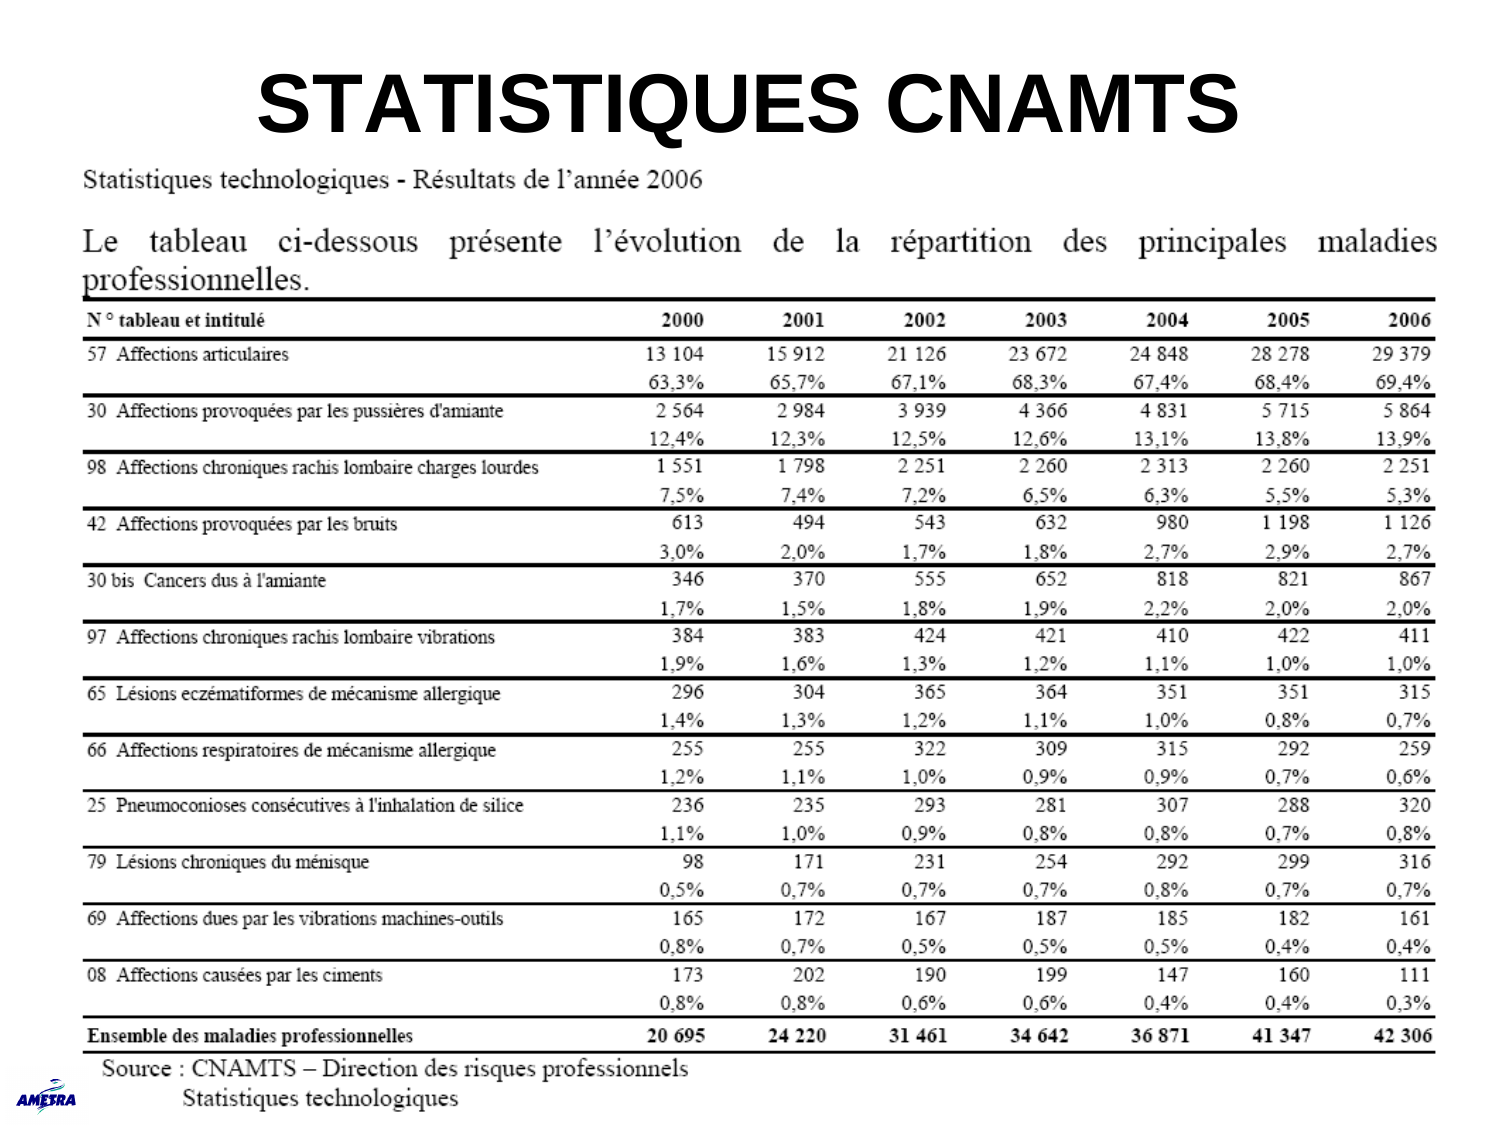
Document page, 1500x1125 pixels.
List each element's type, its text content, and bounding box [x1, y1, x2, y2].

title STATISTIQUES CNAMTS [74, 42, 1424, 159]
picture [5, 159, 1459, 1125]
